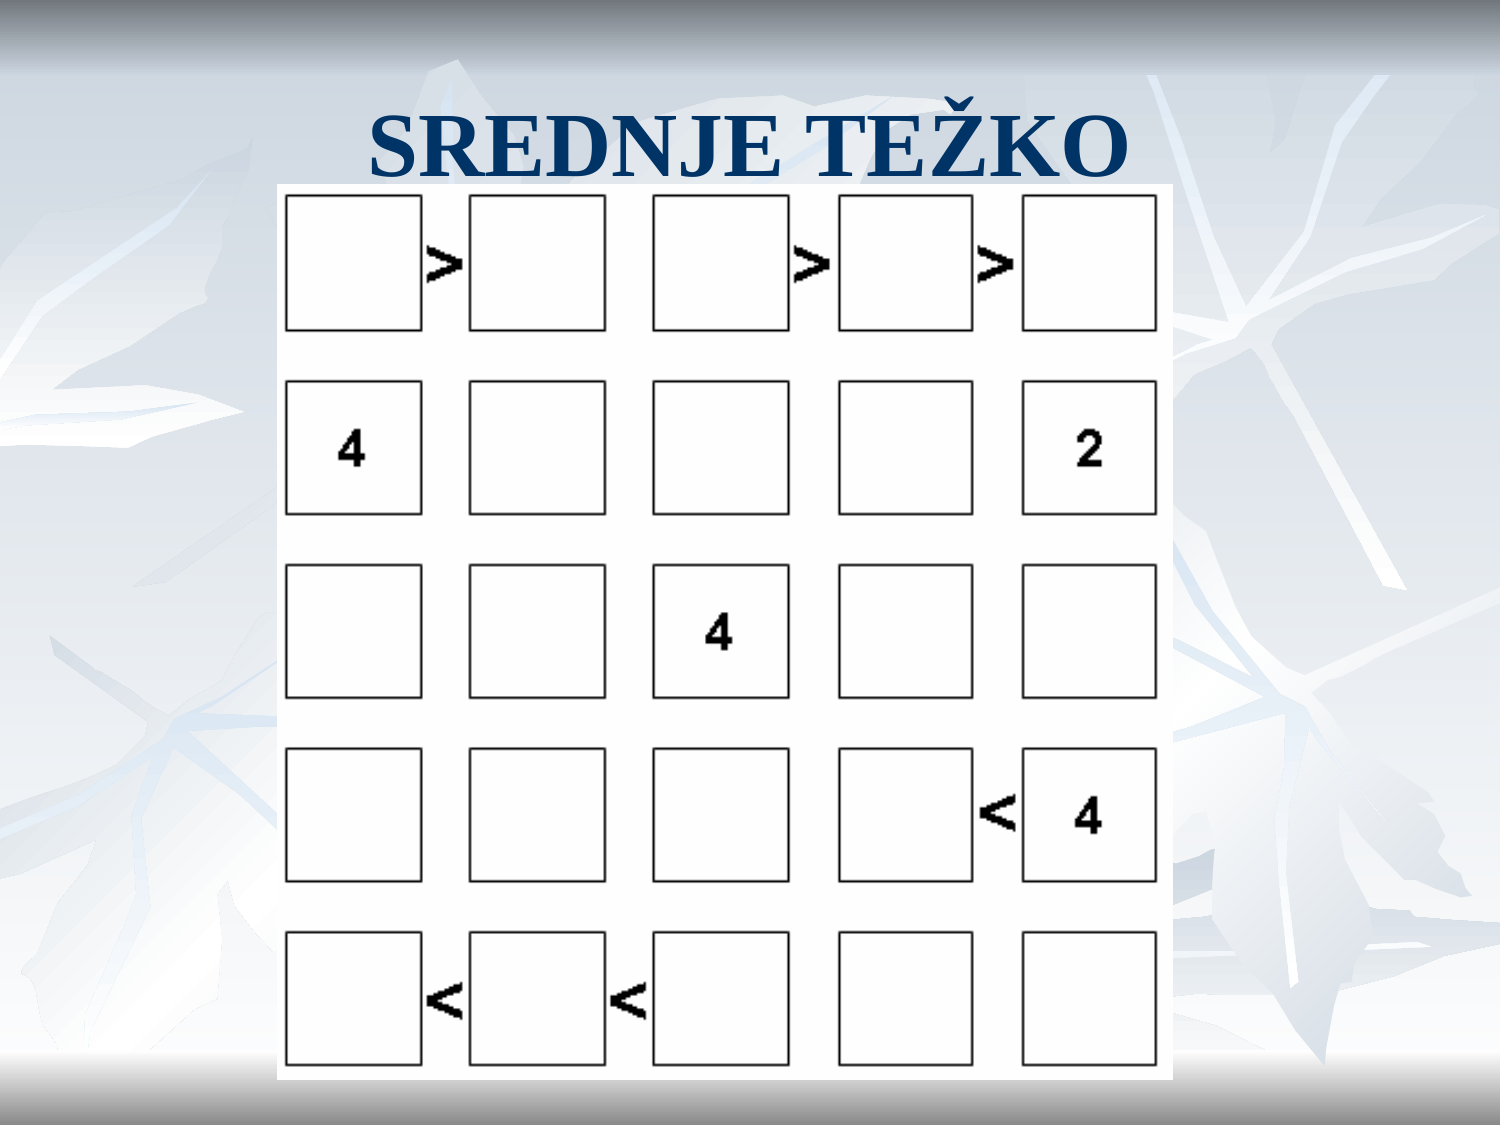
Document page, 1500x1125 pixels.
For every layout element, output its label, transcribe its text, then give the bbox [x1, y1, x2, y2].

title SREDNJE TEŽKO [75, 45, 1425, 234]
picture [277, 184, 1173, 1080]
